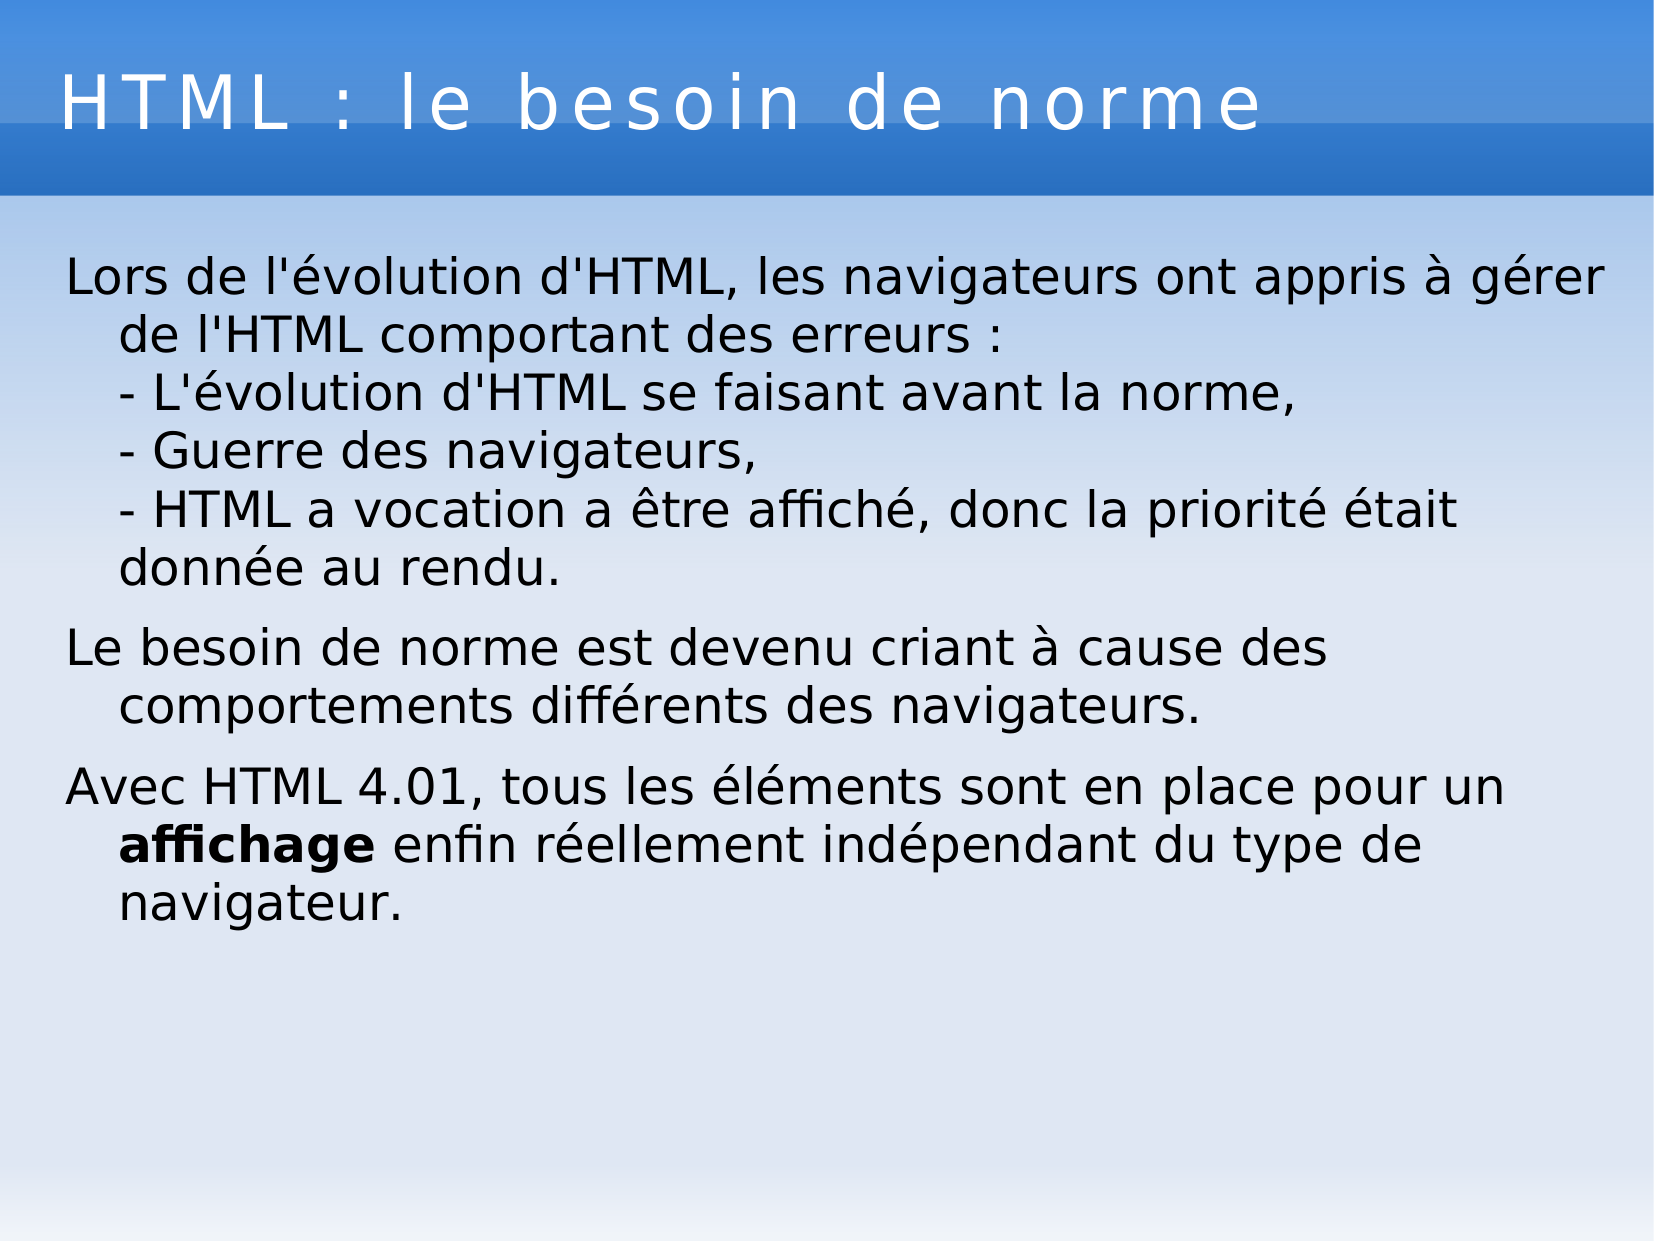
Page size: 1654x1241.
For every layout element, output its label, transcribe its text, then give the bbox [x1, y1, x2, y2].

picture [0, 0, 1654, 1241]
list Lors de l'évolution d'HTML, les navigateurs ont appris à gérer de l'HTML comportant des erreurs : - L'évolution d'HTML se faisant avant la norme, - Guerre des navigateurs, - HTML a vocation a être affiché, donc la priorité était donnée au rendu. Le besoin de norme est devenu criant à cause des comportements différents des navigateurs. Avec HTML 4.01, tous les éléments sont en place pour un affichage enfin réellement indépendant du type de navigateur. [47, 247, 1625, 1067]
title HTML : le besoin de norme [59, 29, 1625, 178]
